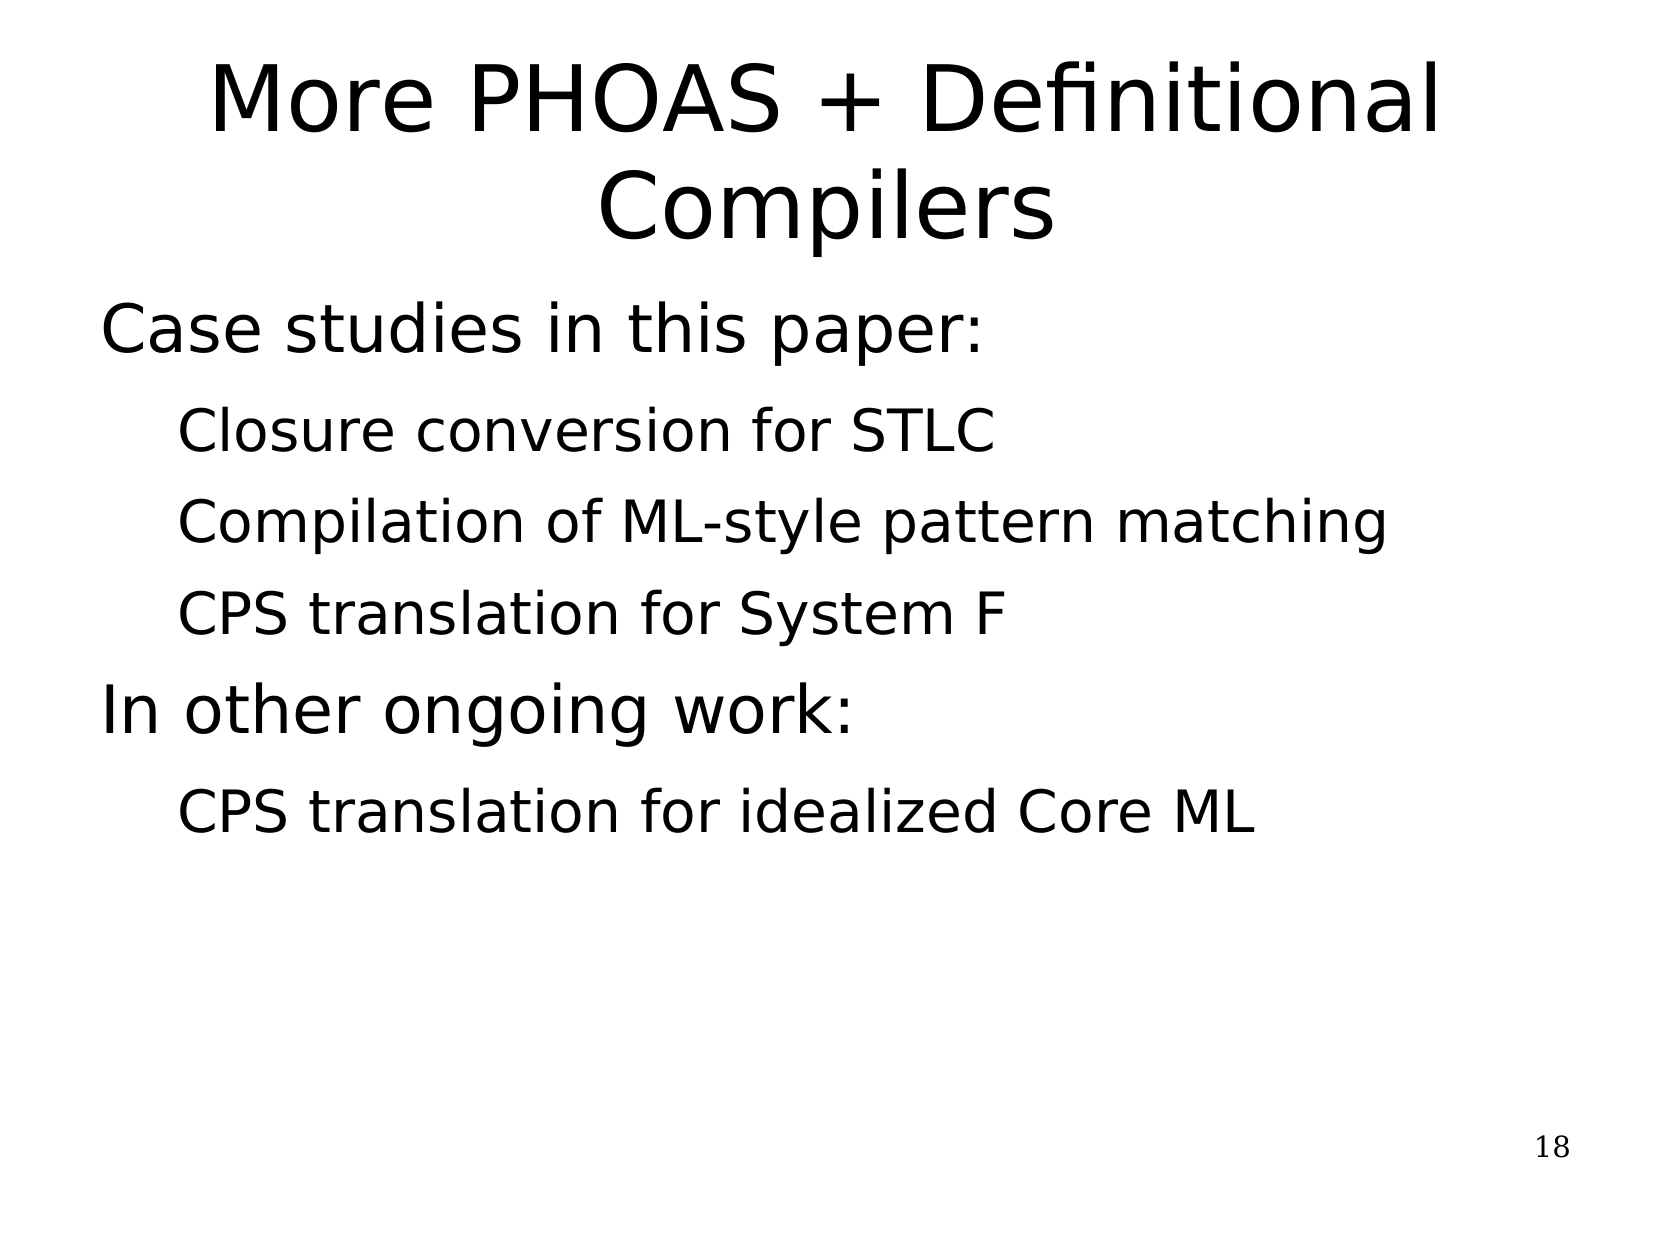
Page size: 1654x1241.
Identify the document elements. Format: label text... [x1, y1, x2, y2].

list Case studies in this paper: Closure conversion for STLC Compilation of ML-style pattern matching CPS translation for System F In other ongoing work: CPS translation for idealized Core ML [82, 290, 1571, 1094]
title More PHOAS + Definitional Compilers [82, 45, 1571, 261]
